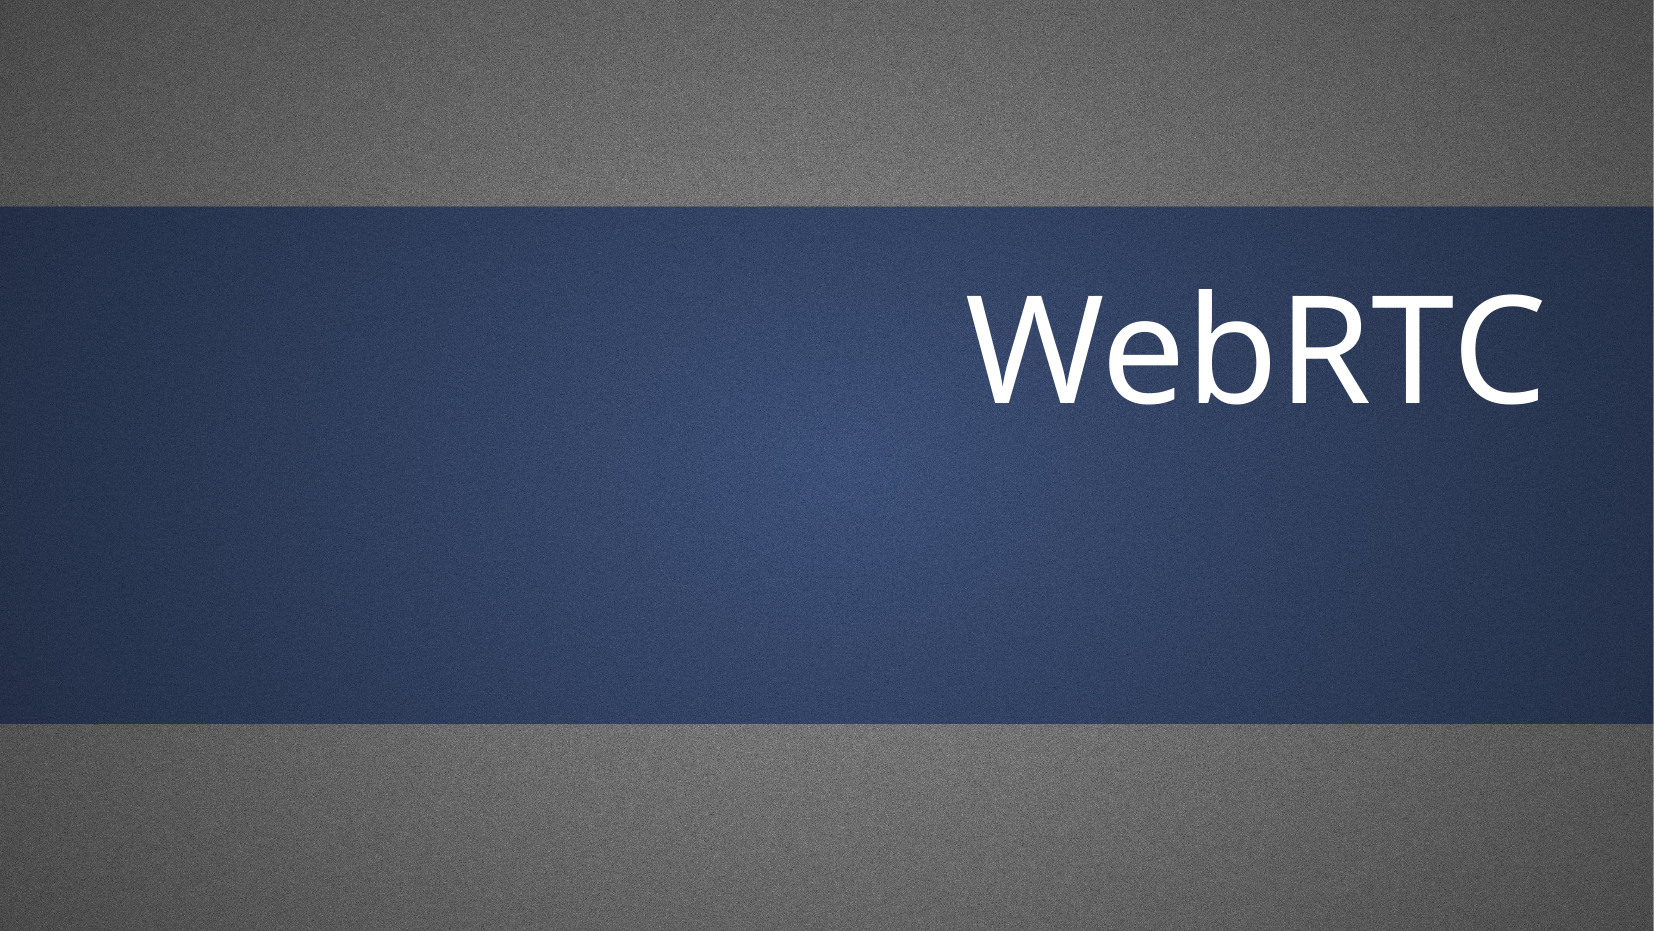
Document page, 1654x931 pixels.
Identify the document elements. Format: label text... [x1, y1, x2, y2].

text_box WebRTC [447, 236, 1562, 491]
picture [0, 0, 1654, 931]
